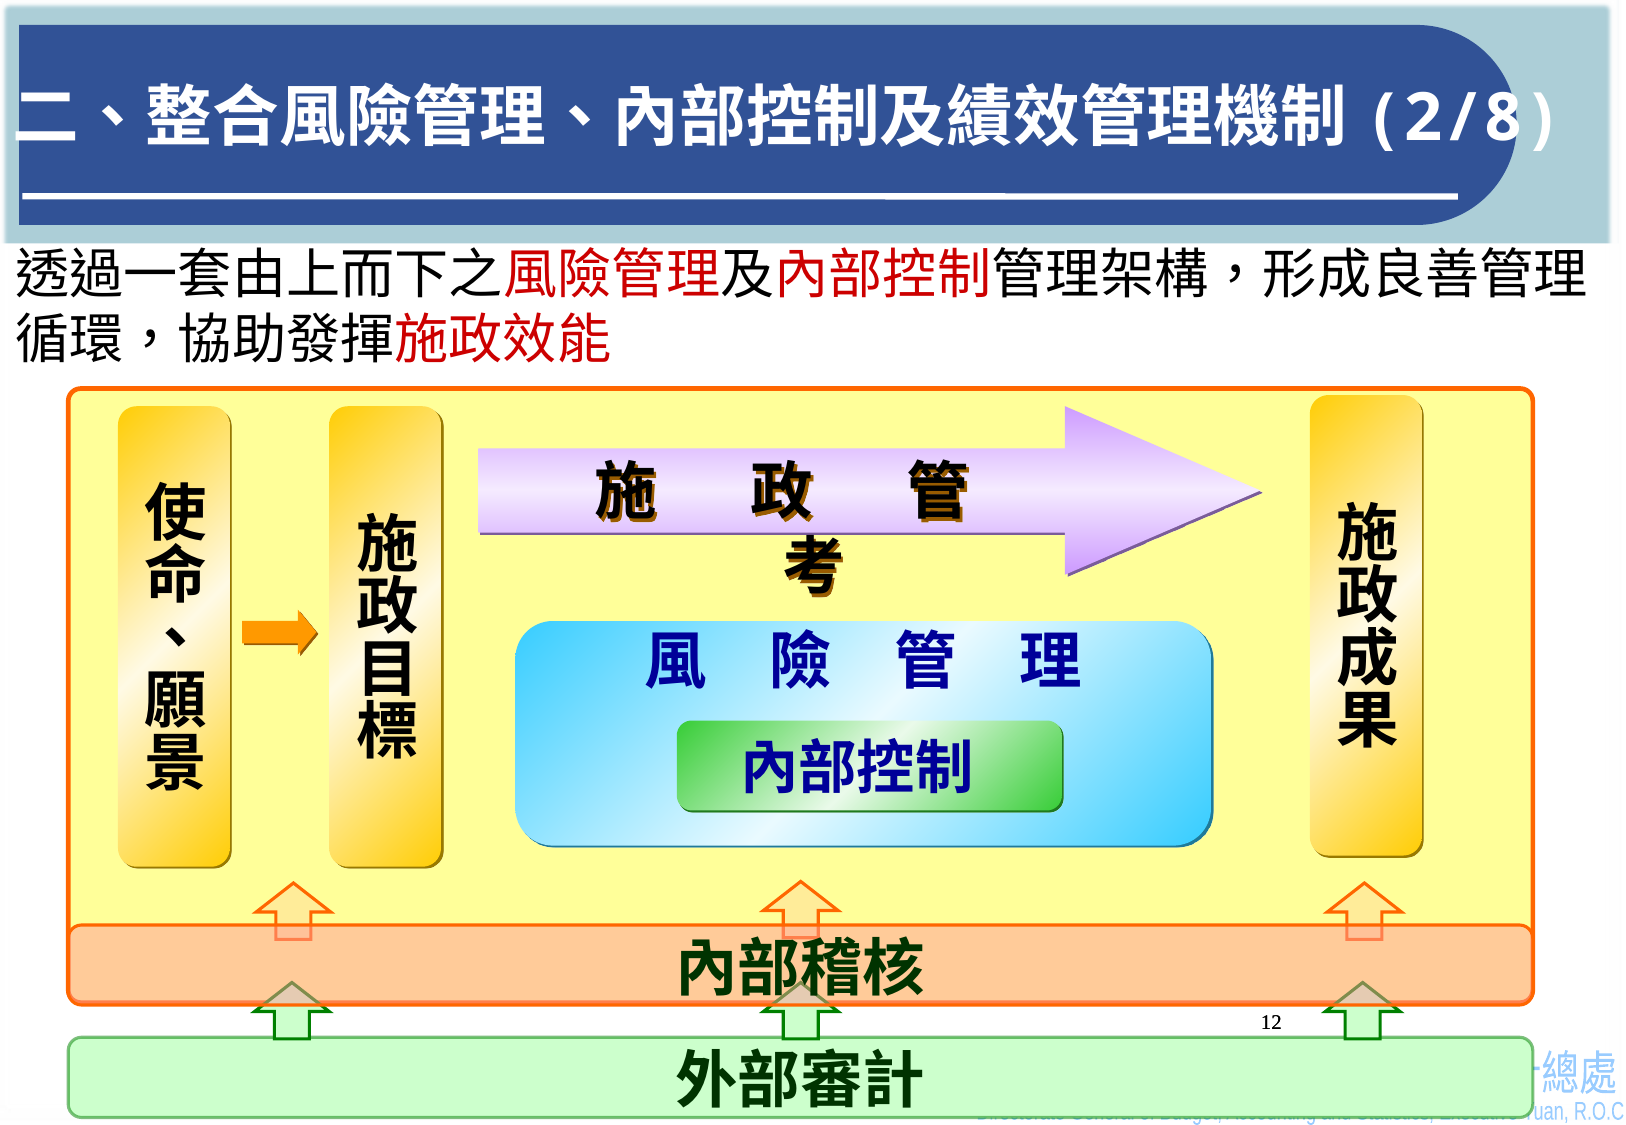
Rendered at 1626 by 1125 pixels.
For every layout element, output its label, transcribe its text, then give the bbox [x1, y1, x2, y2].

text_box 內部稽核 [68, 924, 1533, 1006]
text_box [1245, 1001, 1625, 1077]
text_box [68, 388, 1533, 934]
text_box 施政目標 [329, 406, 441, 867]
text_box 施政成果 [1309, 395, 1422, 856]
text_box [254, 1006, 330, 1039]
text_box 使命、願景 [117, 406, 230, 867]
text_box 外部審計 [68, 1037, 1533, 1118]
text_box 風 險 管 理 [515, 621, 1211, 846]
text_box [763, 1006, 838, 1039]
text_box 透過一套由上而下之風險管理及內部控制管理架構，形成良善管理循環，協助發揮施政效能 [0, 232, 1625, 385]
text_box 內部控制 [676, 720, 1062, 811]
text_box 施 政 管 考 [540, 444, 1087, 535]
text_box 二、整合風險管理、內部控制及績效管理機制(2/8) [0, 66, 1613, 161]
